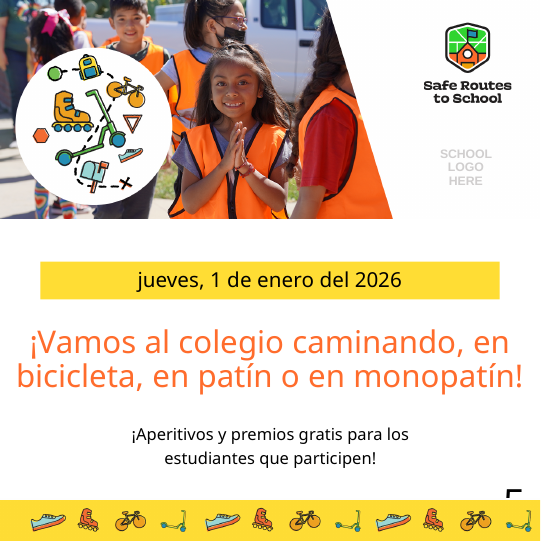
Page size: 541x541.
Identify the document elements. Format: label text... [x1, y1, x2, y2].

picture [0, 0, 541, 219]
text_box ¡Vamos al colegio caminando, en bicicleta, en patín o en monopatín! [7, 298, 533, 423]
title jueves, 1 de enero del 2026 [40, 261, 500, 298]
subtitle ¡Aperitivos y premios gratis para los estudiantes que participen! [111, 423, 429, 487]
picture [0, 498, 541, 541]
text_box SCHOOL LOGO HERE [428, 145, 504, 190]
